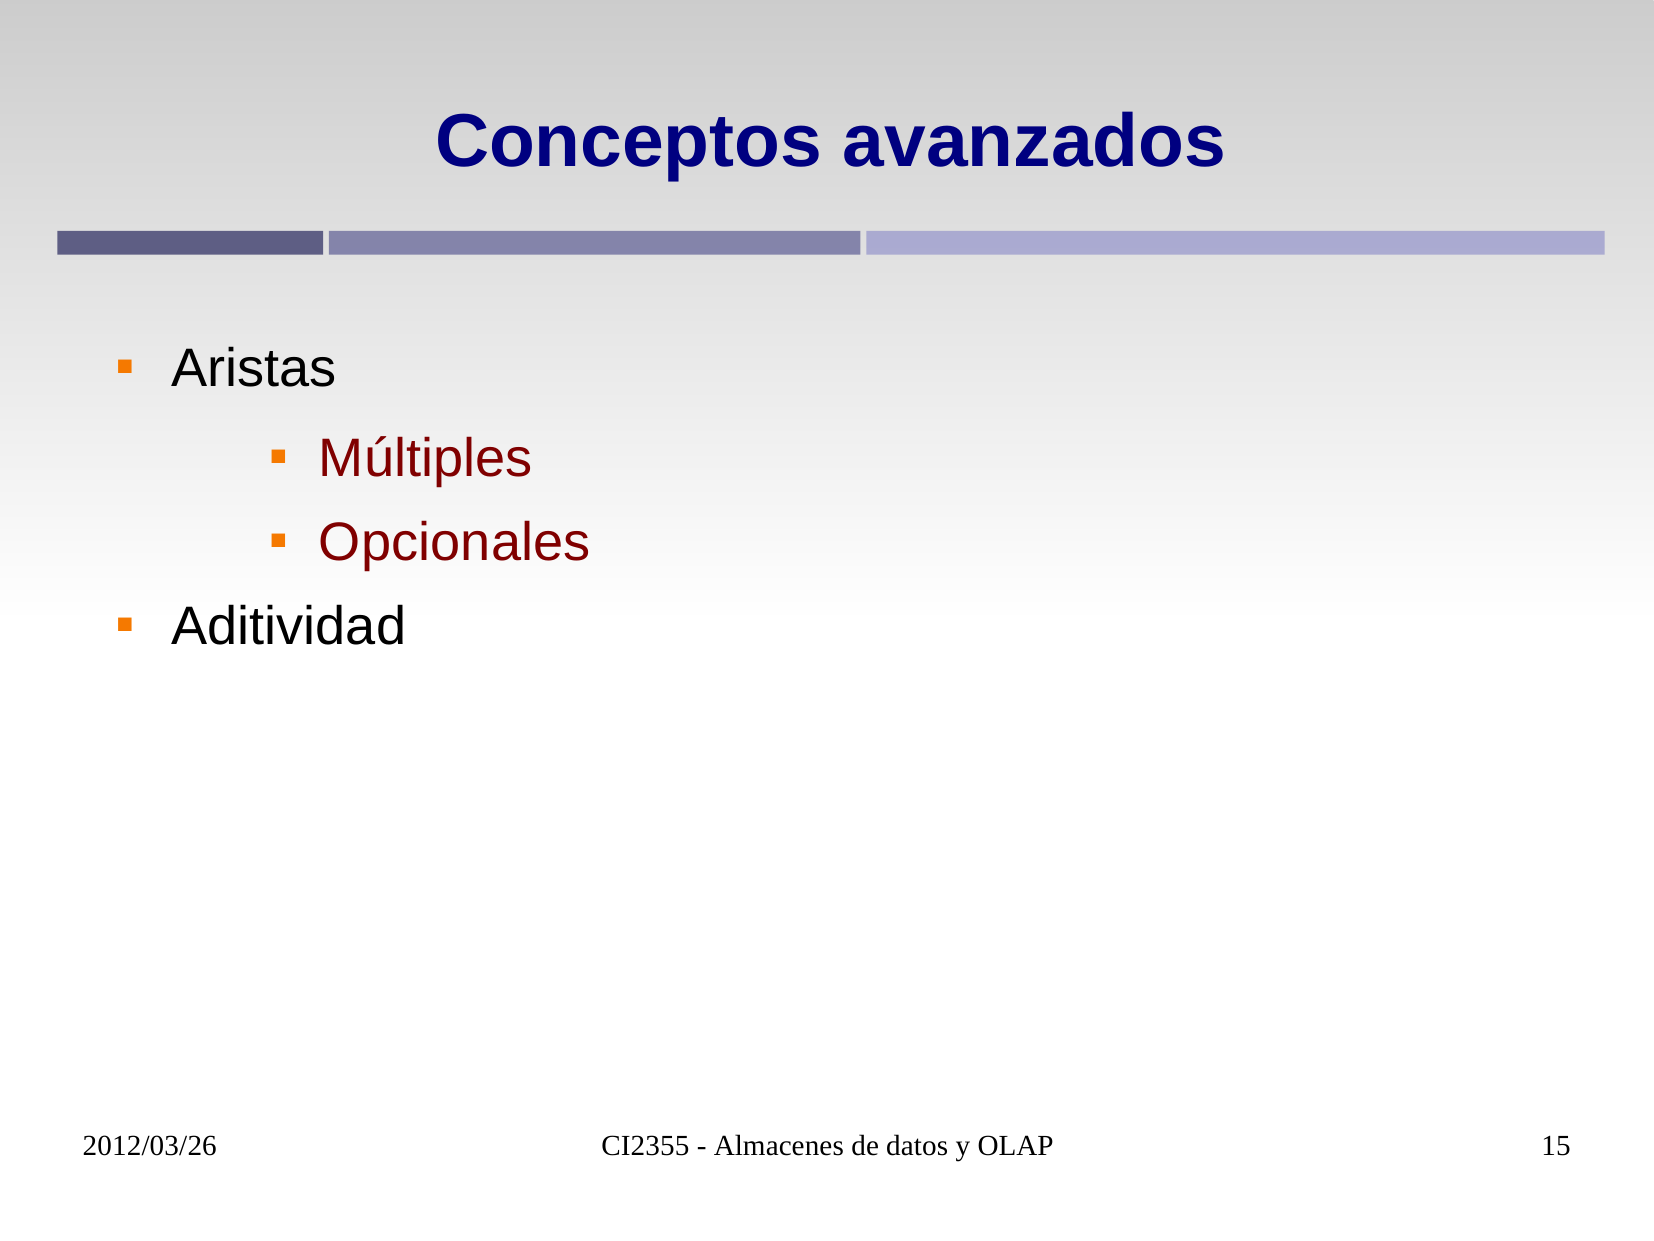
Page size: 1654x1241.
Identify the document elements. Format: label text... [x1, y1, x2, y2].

title Conceptos avanzados [86, 55, 1576, 226]
list Aristas Múltiples Opcionales Aditividad [82, 337, 1571, 1109]
